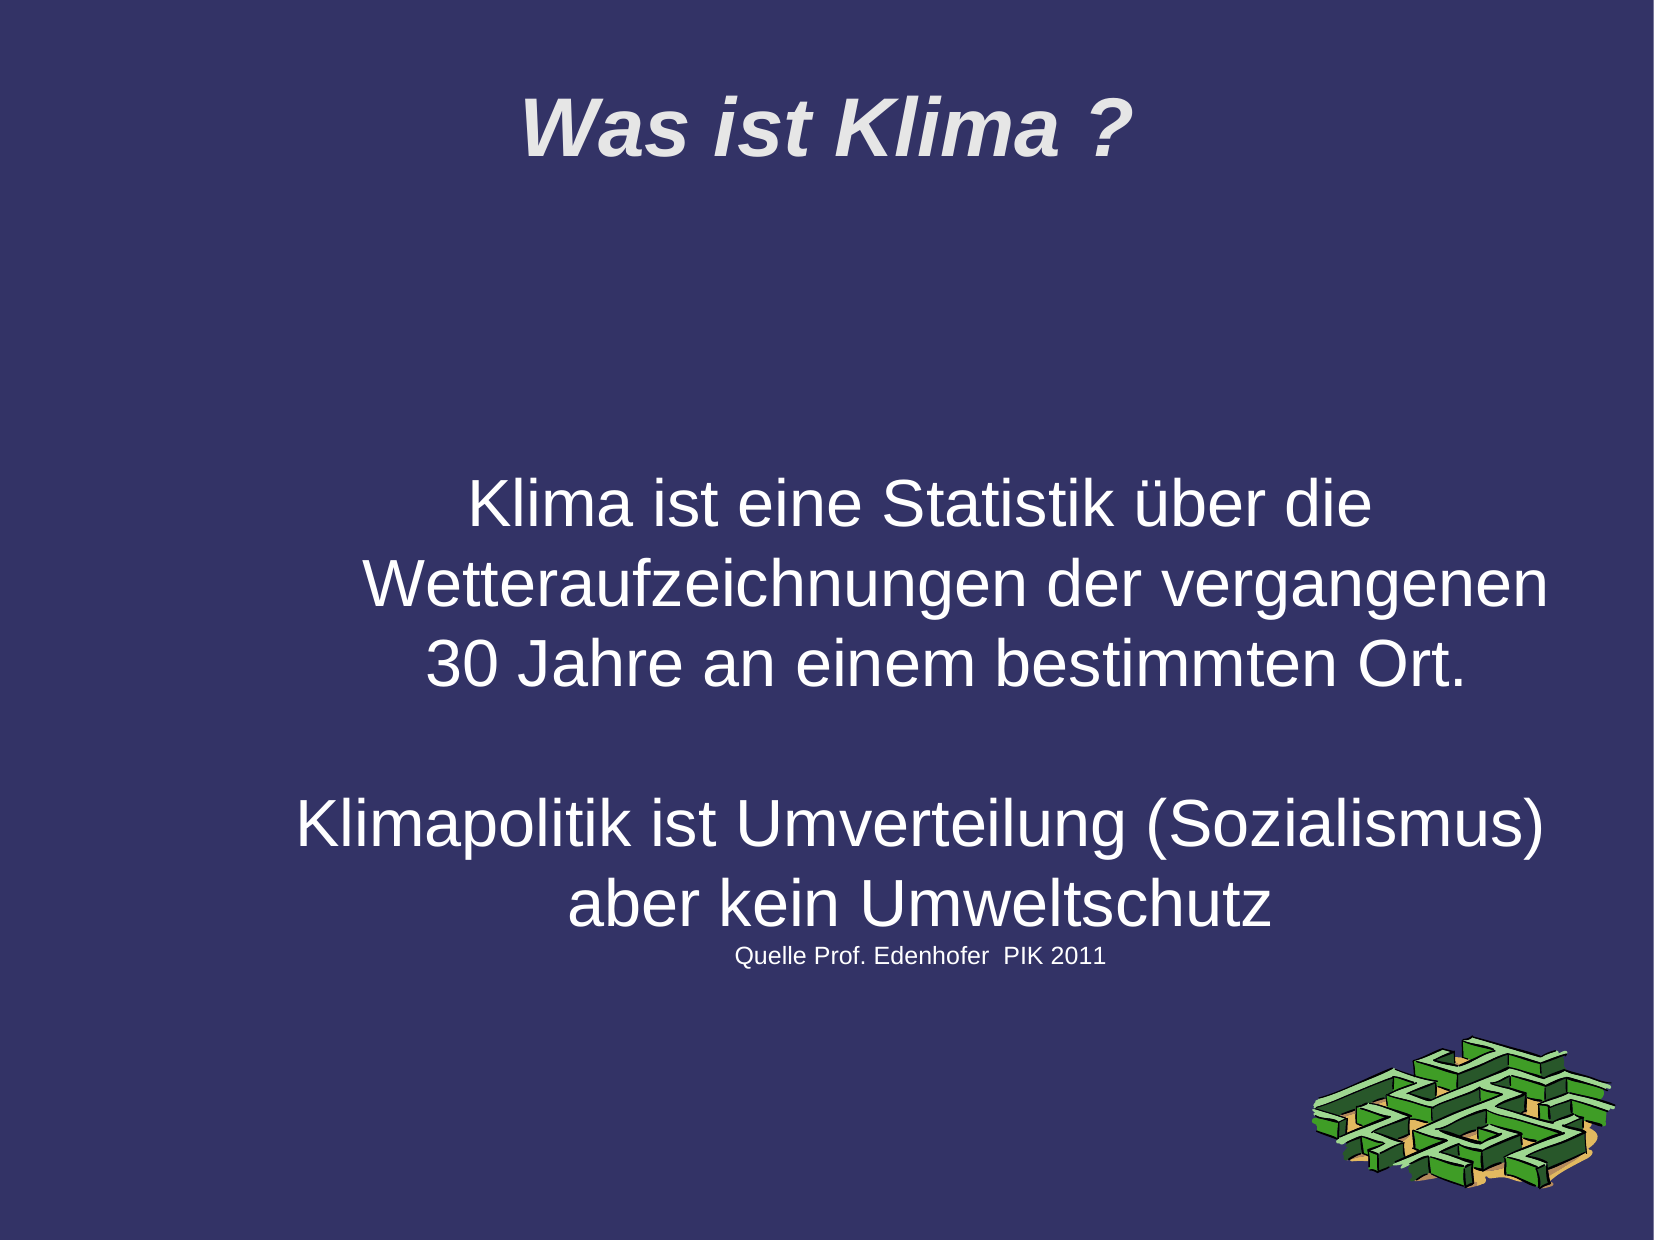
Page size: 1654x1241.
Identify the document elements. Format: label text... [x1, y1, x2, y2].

list Klima ist eine Statistik über die Wetteraufzeichnungen der vergangenen 30 Jahre an einem bestimmten Ort. Klimapolitik ist Umverteilung (Sozialismus) aber kein Umweltschutz Quelle Prof. Edenhofer PIK 2011 [178, 299, 1570, 1123]
title Was ist Klima ? [121, 19, 1534, 227]
